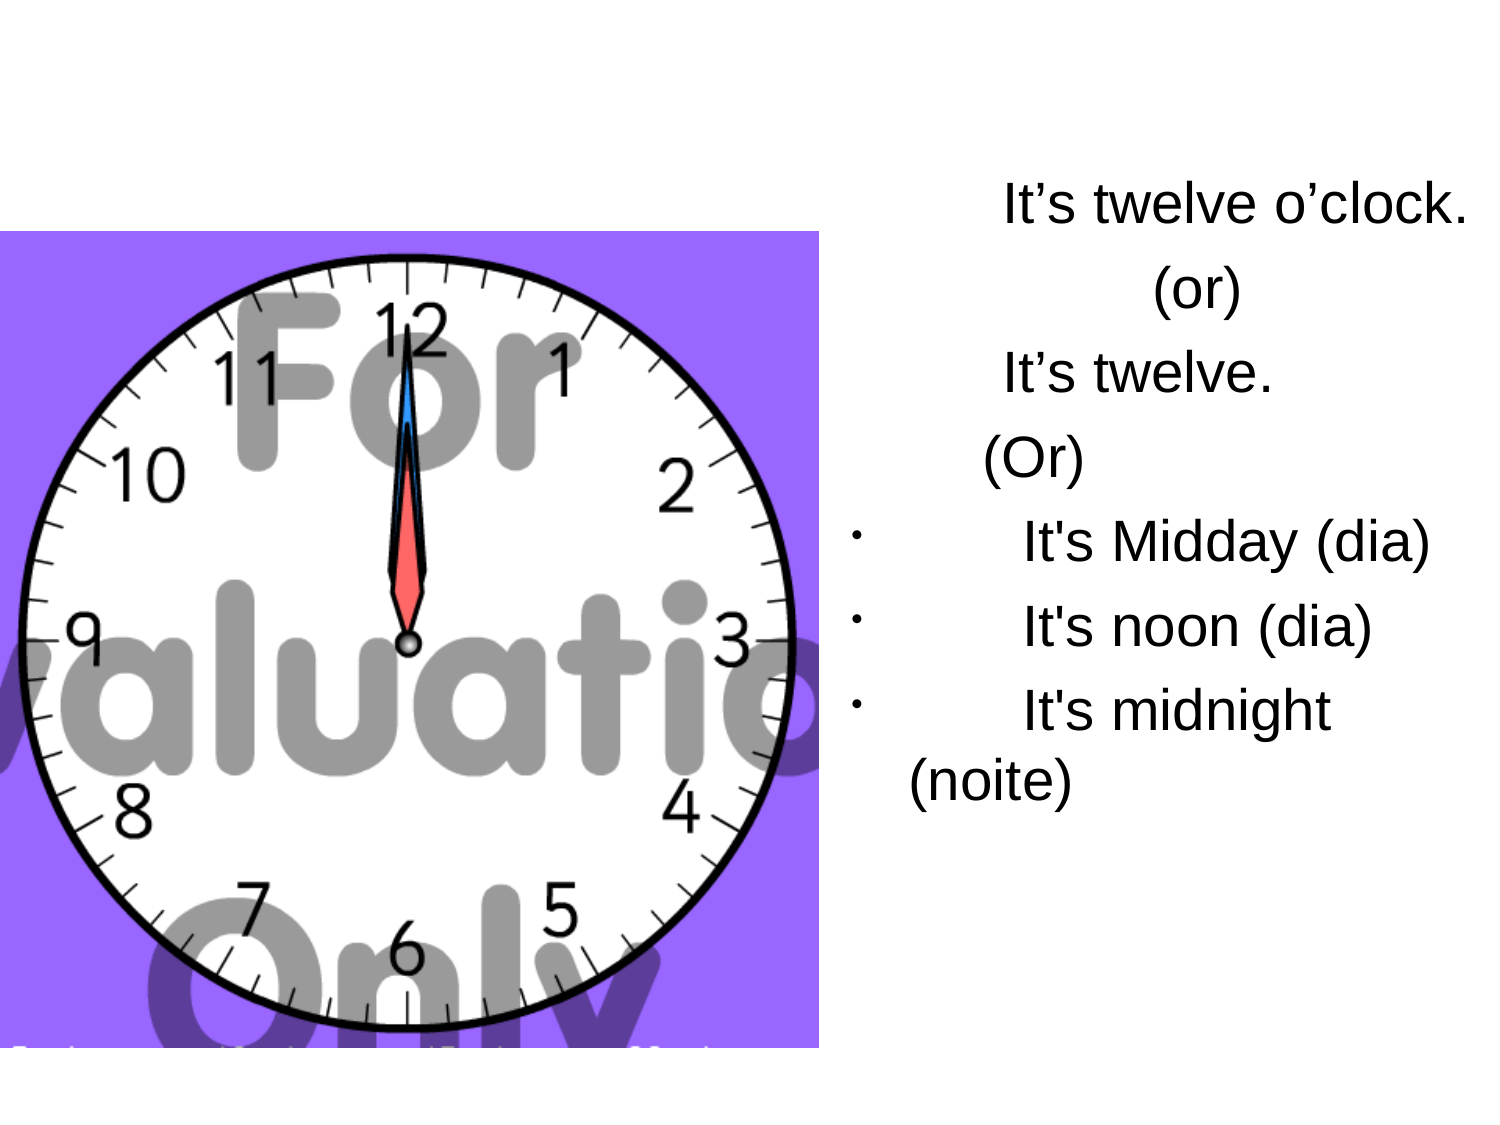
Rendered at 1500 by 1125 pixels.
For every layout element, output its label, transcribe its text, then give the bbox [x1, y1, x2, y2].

picture [0, 231, 819, 1048]
list It’s twelve o’clock. (or) It’s twelve. (Or) It's Midday (dia) It's noon (dia) It's midnight (noite) [837, 157, 1500, 1125]
